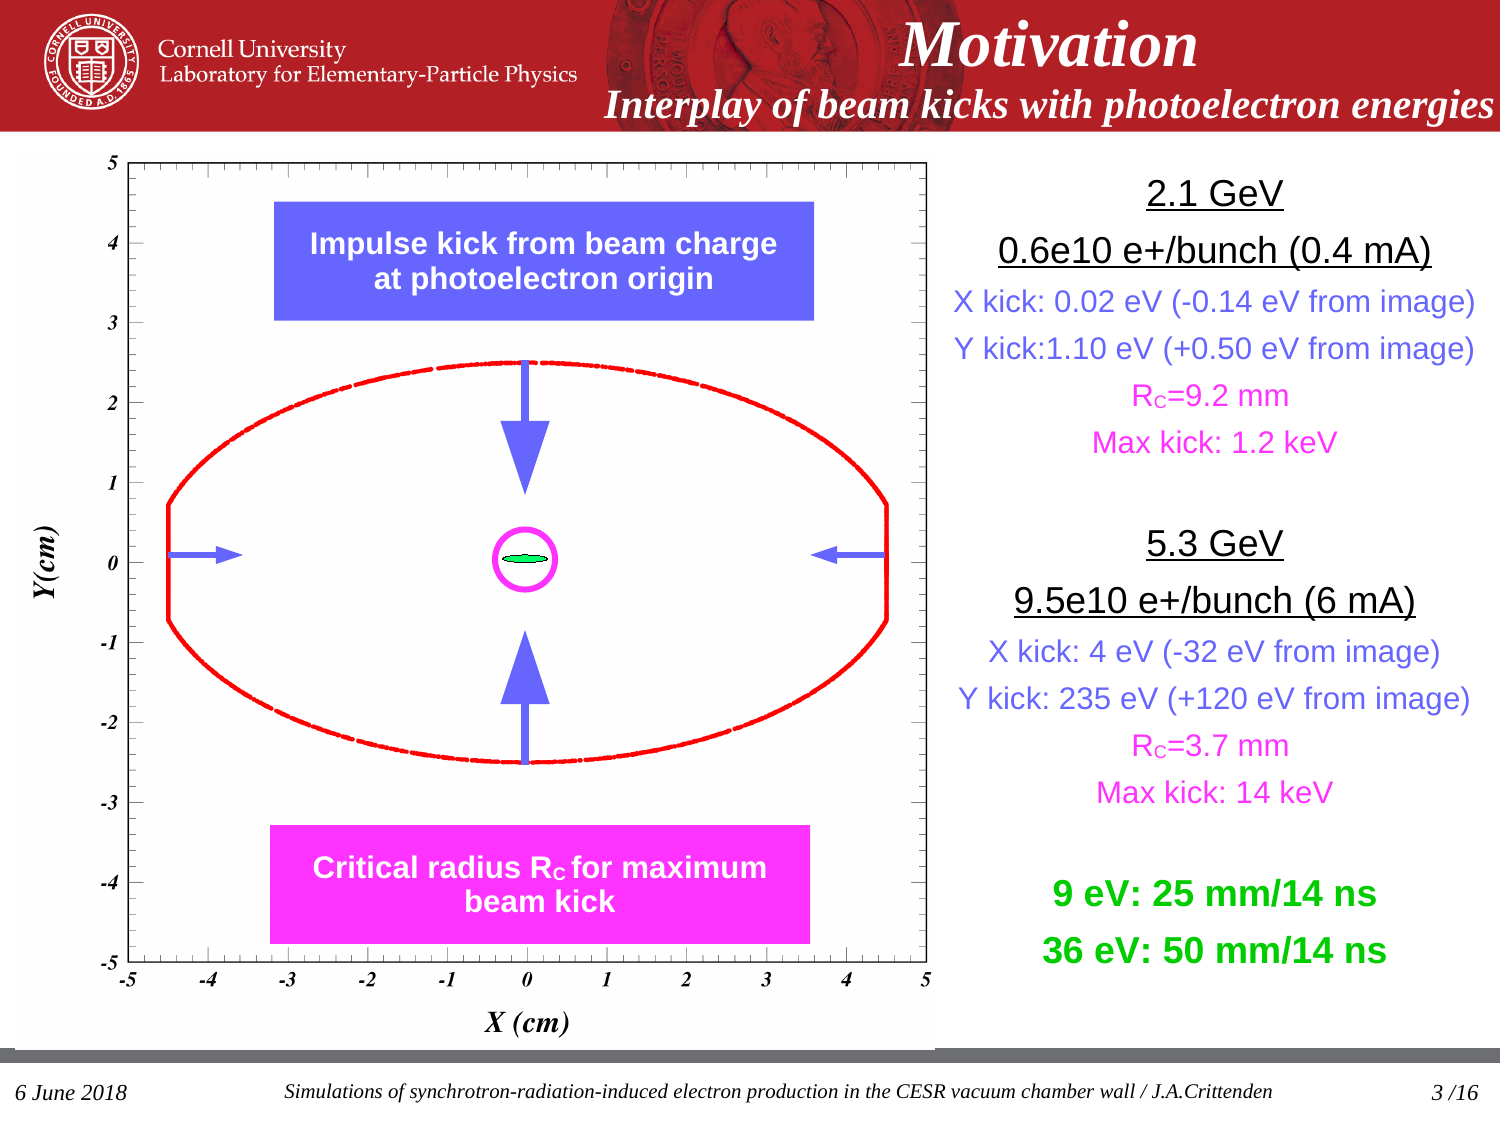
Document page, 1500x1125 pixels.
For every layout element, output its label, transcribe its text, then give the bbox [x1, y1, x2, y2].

text_box 2.1 GeV 0.6e10 e+/bunch (0.4 mA) X kick: 0.02 eV (-0.14 eV from image) Y kick:1.10 eV (+0.50 eV from image) RC=9.2 mm Max kick: 1.2 keV 5.3 GeV 9.5e10 e+/bunch (6 mA) X kick: 4 eV (-32 eV from image) Y kick: 235 eV (+120 eV from image) RC=3.7 mm Max kick: 14 keV 9 eV: 25 mm/14 ns 36 eV: 50 mm/14 ns [930, 149, 1500, 996]
picture [15, 149, 935, 1051]
picture [0, 0, 600, 132]
title Motivation Interplay of beam kicks with photoelectron energies [600, 0, 1500, 136]
text_box Critical radius RC for maximum beam kick [270, 825, 811, 944]
text_box Impulse kick from beam charge at photoelectron origin [274, 201, 815, 321]
text_box [502, 554, 548, 563]
